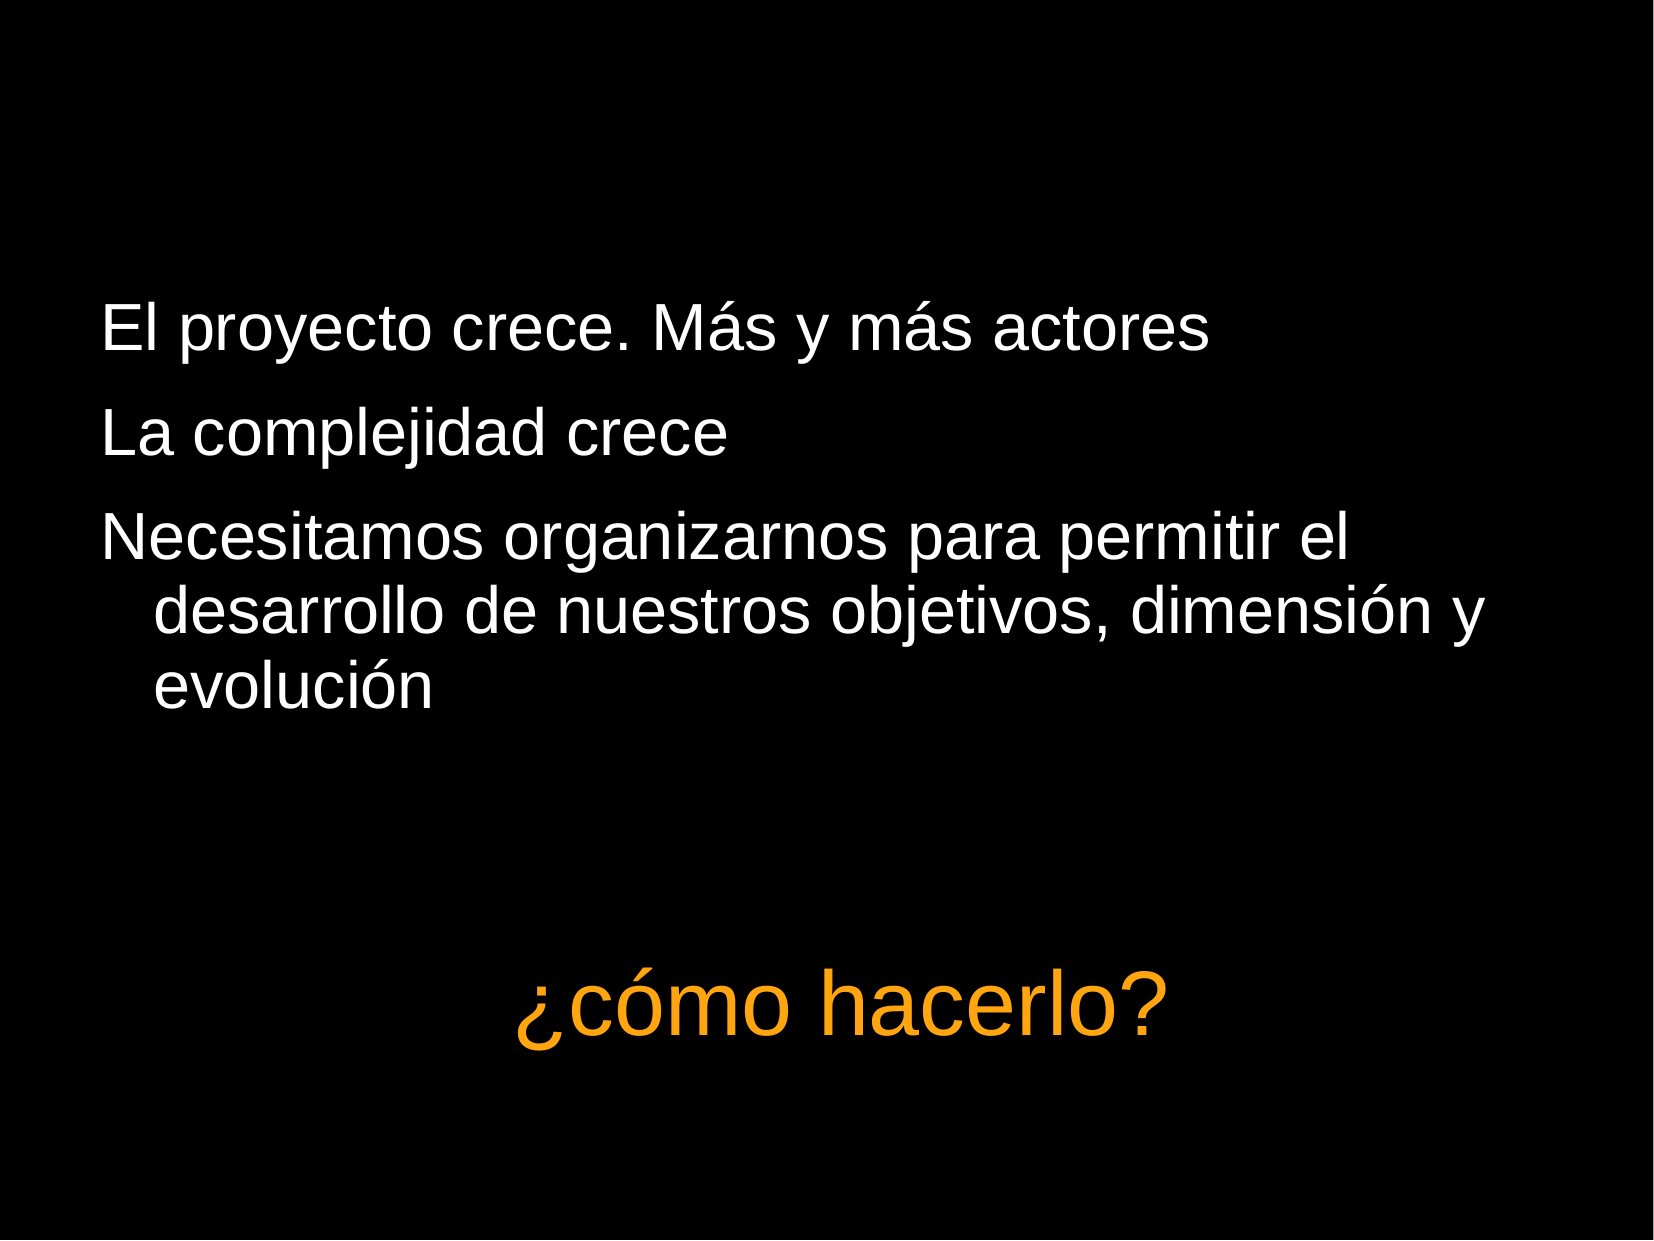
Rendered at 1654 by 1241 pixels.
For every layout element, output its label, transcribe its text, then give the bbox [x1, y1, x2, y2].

list El proyecto crece. Más y más actores La complejidad crece Necesitamos organizarnos para permitir el desarrollo de nuestros objetivos, dimensión y evolución [82, 290, 1571, 739]
text_box ¿cómo hacerlo? [206, 944, 1477, 1063]
